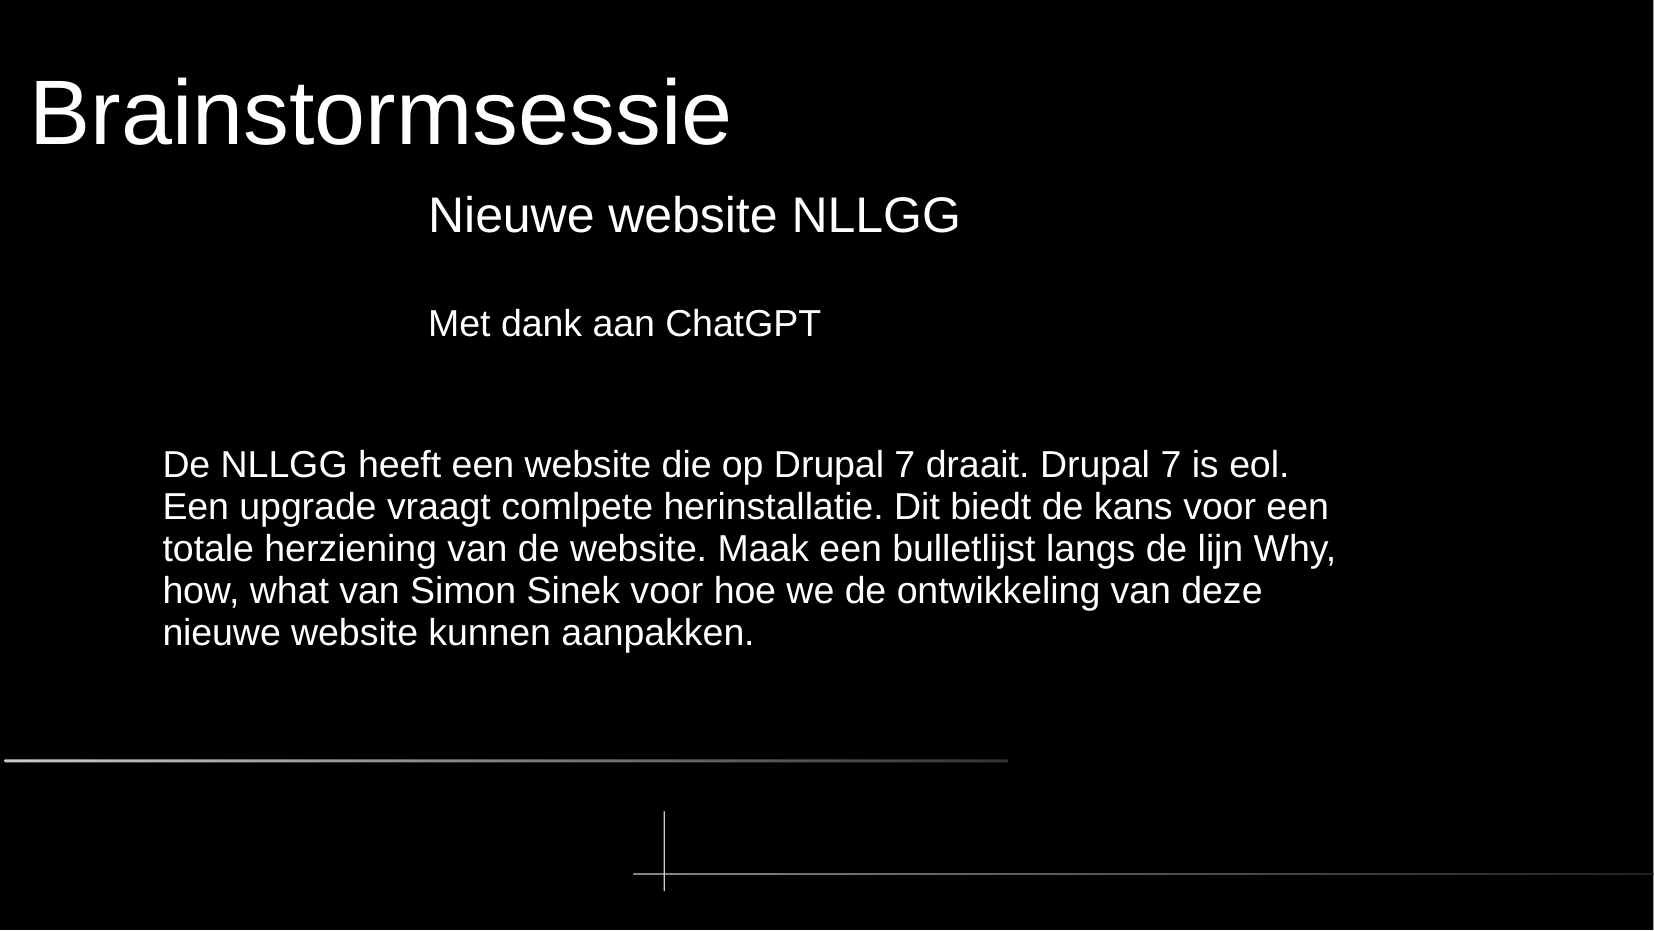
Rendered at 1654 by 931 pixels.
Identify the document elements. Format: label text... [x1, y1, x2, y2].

text_box Met dank aan ChatGPT [413, 295, 1004, 353]
text_box De NLLGG heeft een website die op Drupal 7 draait. Drupal 7 is eol. Een upgrade vraagt comlpete herinstallatie. Dit biedt de kans voor een totale herziening van de website. Maak een bulletlijst langs de lijn Why, how, what van Simon Sinek voor hoe we de ontwikkeling van deze nieuwe website kunnen aanpakken. [147, 436, 1359, 562]
title Brainstormsessie [29, 59, 1506, 168]
text_box Nieuwe website NLLGG [413, 179, 1123, 250]
